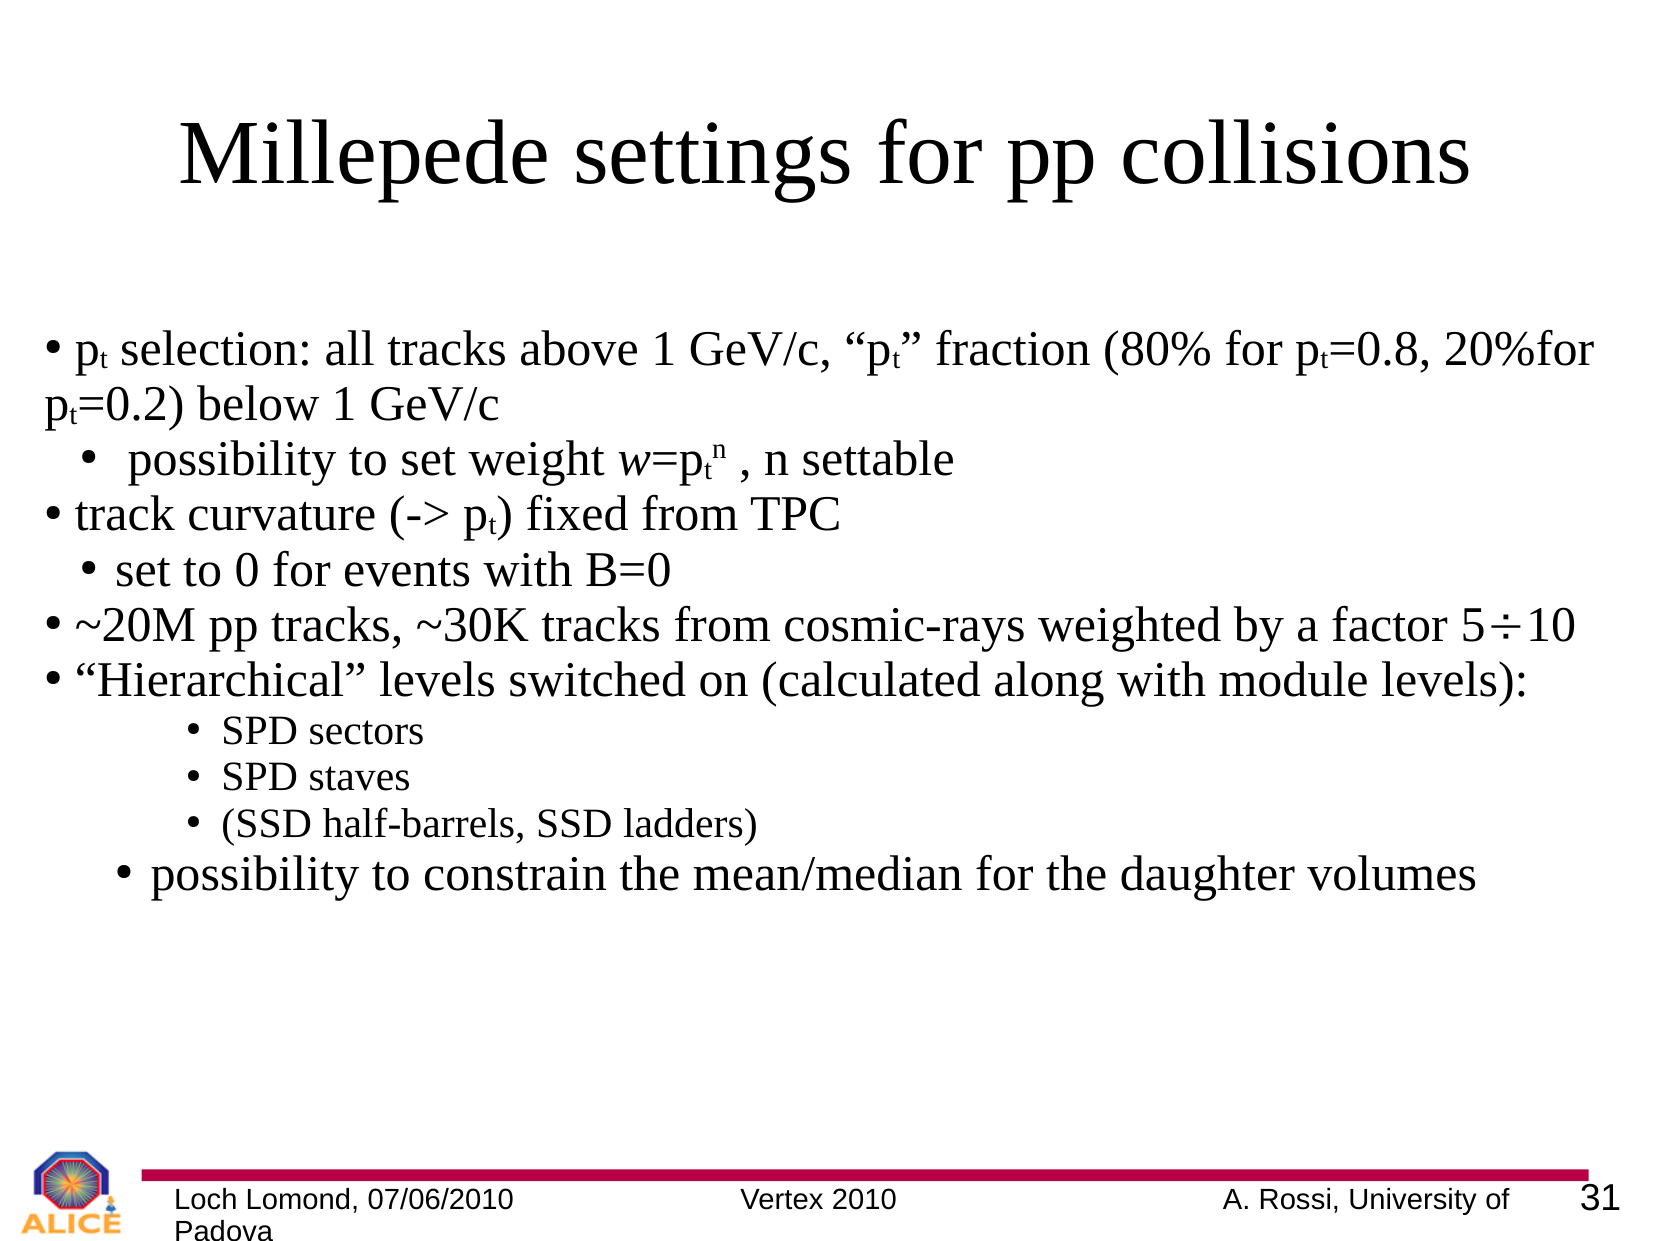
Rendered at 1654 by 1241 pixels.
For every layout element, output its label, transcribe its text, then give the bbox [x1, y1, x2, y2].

text_box 31 [1564, 1169, 1648, 1227]
text_box [141, 1169, 1564, 1182]
title Millepede settings for pp collisions [82, 56, 1571, 250]
text_box Loch Lomond, 07/06/2010 Vertex 2010 A. Rossi, University of Padova [159, 1175, 1564, 1223]
picture [11, 1146, 135, 1241]
text_box pt selection: all tracks above 1 GeV/c, “pt” fraction (80% for pt=0.8, 20%for pt=0.2) below 1 GeV/c possibility to set weight w=ptn , n settable track curvature (-> pt) fixed from TPC set to 0 for events with B=0 ~20M pp tracks, ~30K tracks from cosmic-rays weighted by a factor 510 “Hierarchical” levels switched on (calculated along with module levels): SPD sectors SPD staves (SSD half-barrels, SSD ladders) possibility to constrain the mean/median for the daughter volumes [29, 312, 1625, 1117]
